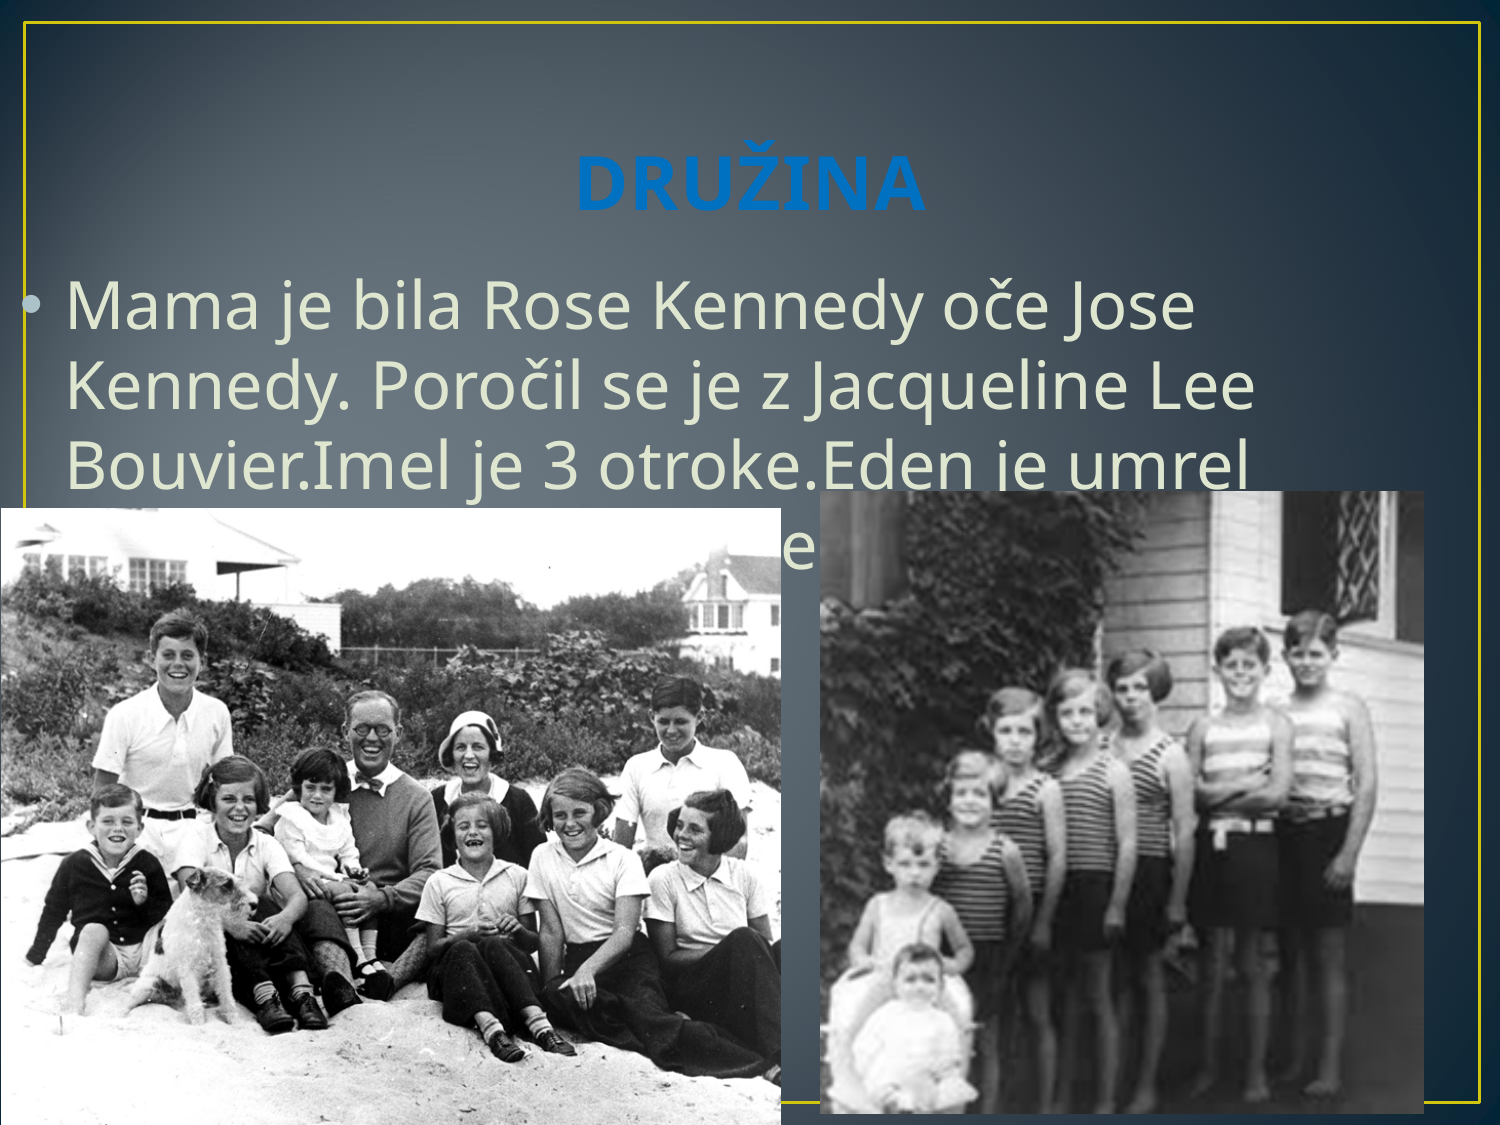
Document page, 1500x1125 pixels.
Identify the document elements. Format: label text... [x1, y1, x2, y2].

title DRUŽINA [75, 45, 1425, 233]
list Mama je bila Rose Kennedy oče Jose Kennedy. Poročil se je z Jacqueline Lee Bouvier.Imel je 3 otroke.Eden je umrel kmalu po rojstvo.Imel je 4 sestre in 3 brate. [4, 255, 1355, 998]
picture [0, 0, 1500, 1125]
